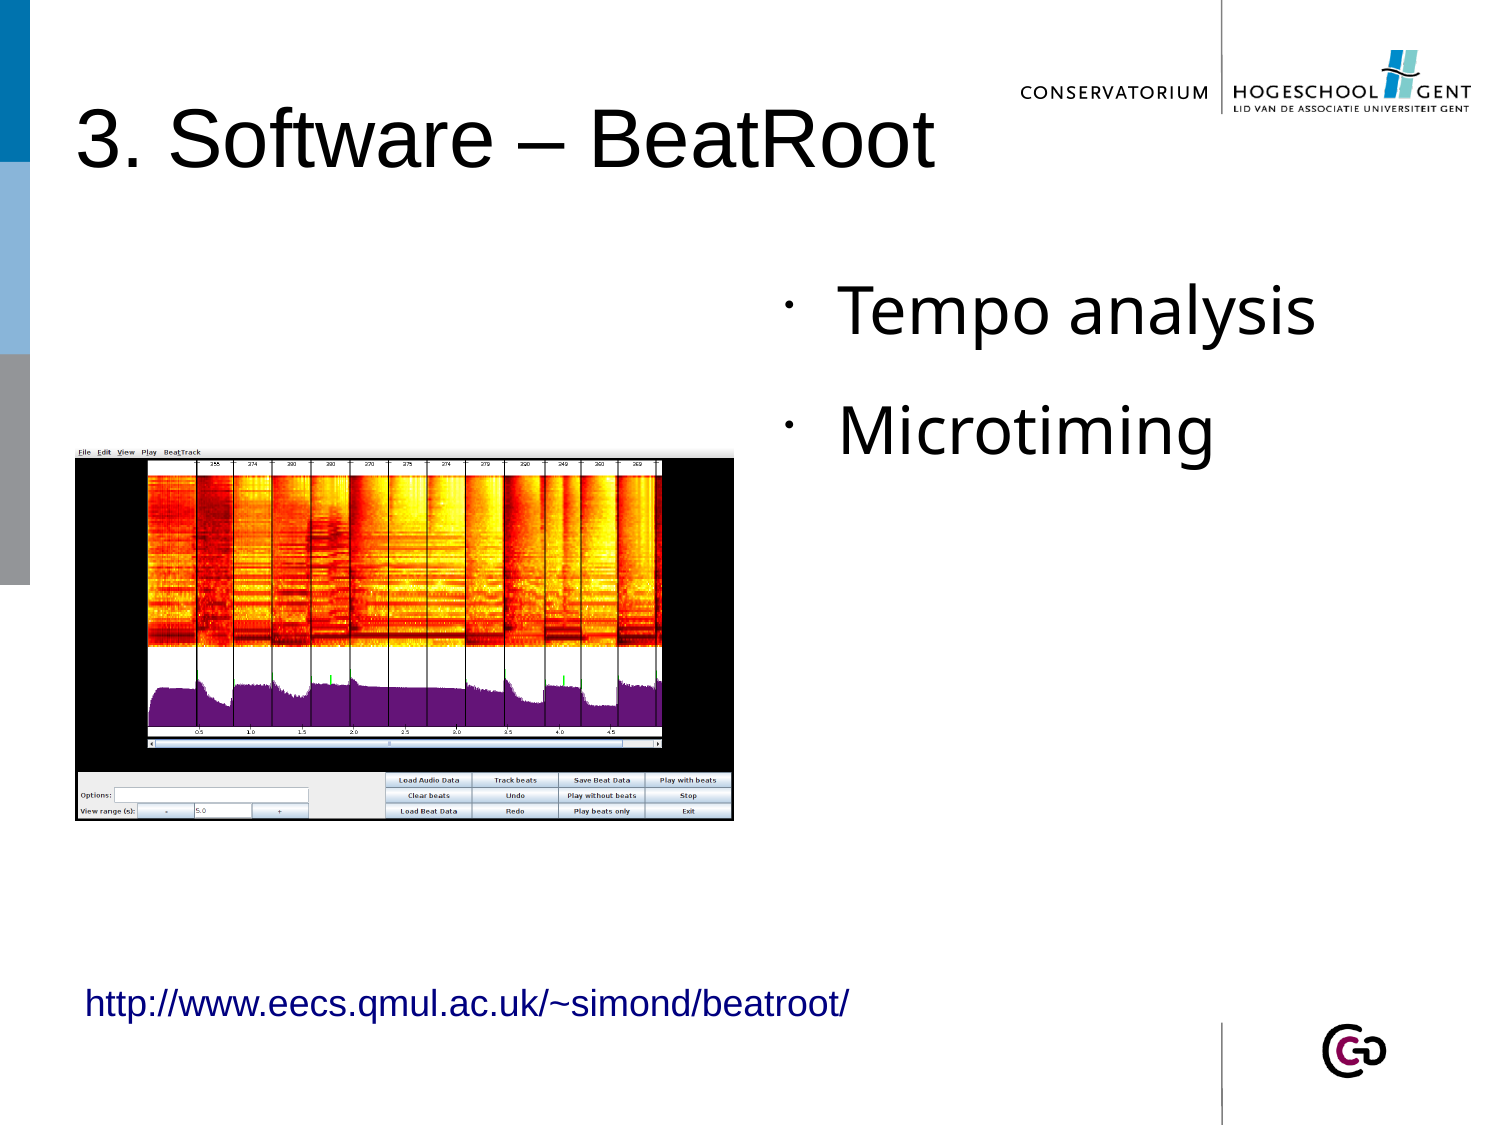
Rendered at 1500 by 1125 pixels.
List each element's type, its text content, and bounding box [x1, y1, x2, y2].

title 3. Software – BeatRoot [75, 44, 1425, 233]
picture [1425, 50, 1471, 112]
picture [1298, 1011, 1410, 1090]
picture [75, 447, 734, 821]
list Tempo analysis Microtiming [766, 263, 1426, 991]
picture [0, 162, 30, 585]
text_box http://www.eecs.qmul.ac.uk/~simond/beatroot/ [69, 975, 1013, 1045]
